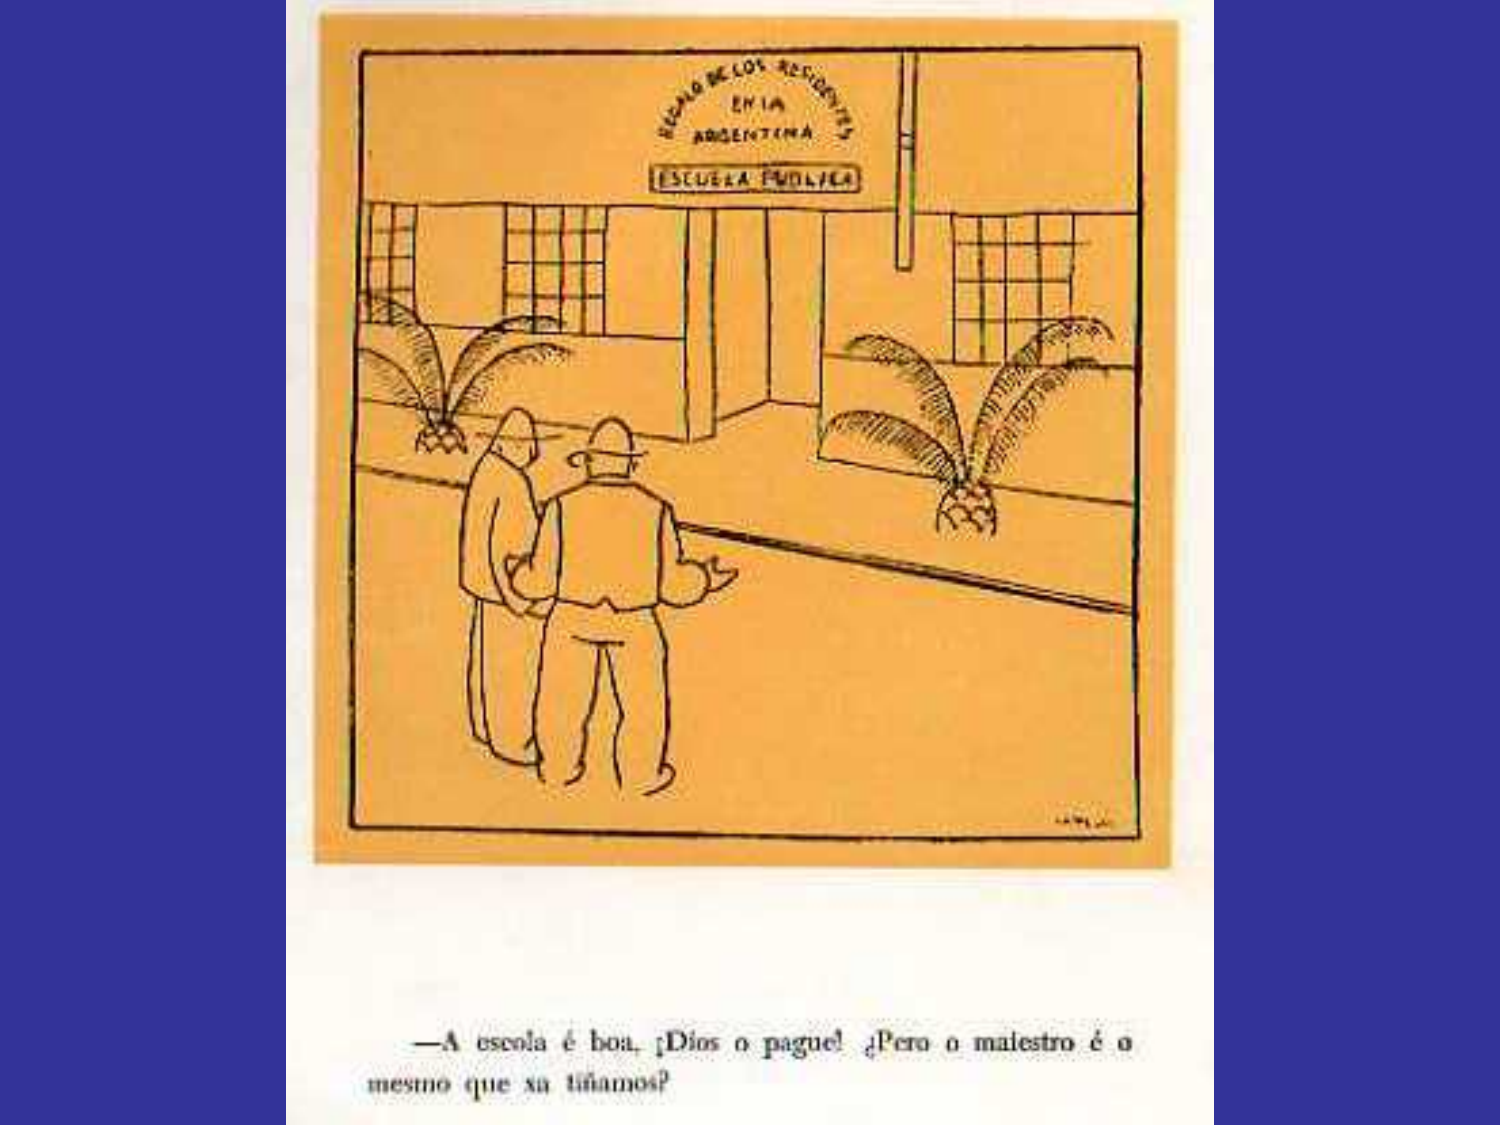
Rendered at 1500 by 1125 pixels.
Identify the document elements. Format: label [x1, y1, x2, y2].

picture [286, 0, 1214, 1125]
